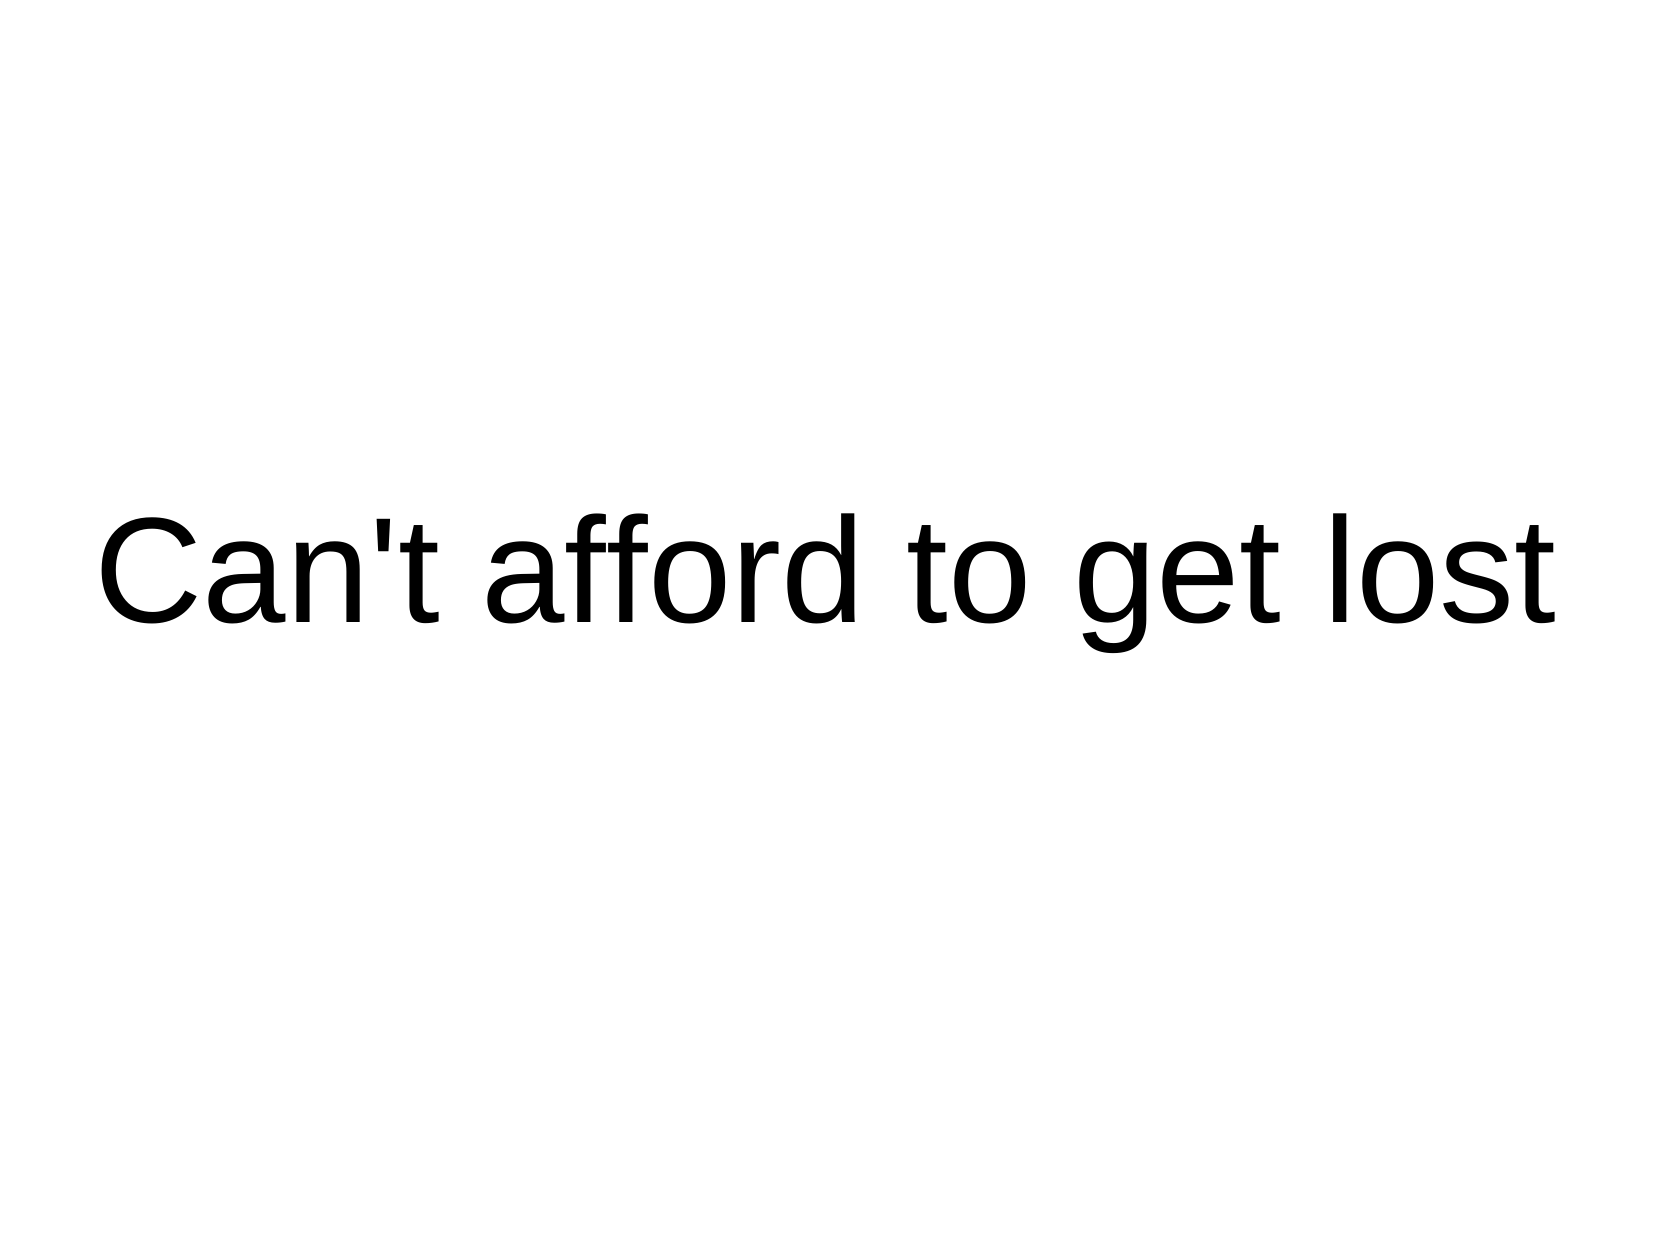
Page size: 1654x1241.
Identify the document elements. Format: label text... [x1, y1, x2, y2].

title Can't afford to get lost [82, 56, 1571, 1086]
